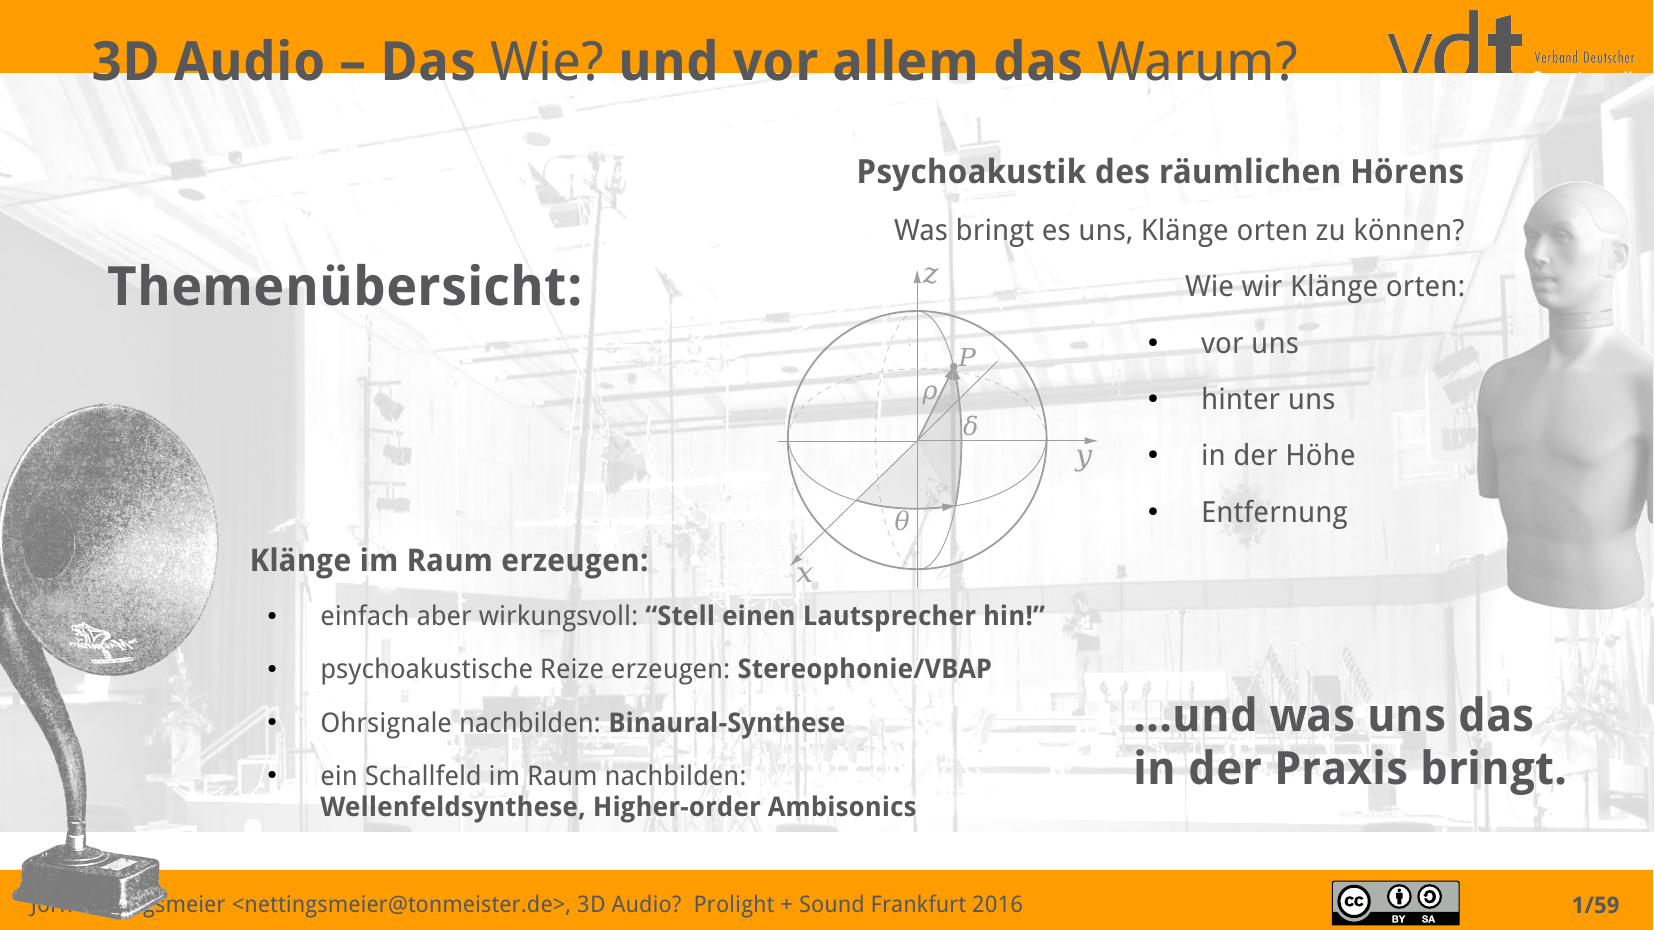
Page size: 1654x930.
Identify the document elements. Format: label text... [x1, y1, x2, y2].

title Themenübersicht: [108, 136, 794, 439]
list Psychoakustik des räumlichen Hörens Was bringt es uns, Klänge orten zu können? Wie wir Klänge orten: vor uns hinter uns in der Höhe Entfernung [468, 152, 1466, 692]
picture [0, 0, 1653, 930]
picture [772, 263, 1099, 591]
title ...und was uns das in der Praxis bringt. [1133, 662, 1582, 823]
title 3D Audio – Das Wie? und vor allem das Warum? [92, 0, 1373, 126]
list Klänge im Raum erzeugen: einfach aber wirkungsvoll: “Stell einen Lautsprecher hin!” psychoakustische Reize erzeugen: Stereophonie/VBAP Ohrsignale nachbilden: Binaural-Synthese ein Schallfeld im Raum nachbilden: Wellenfeldsynthese, Higher-order Ambisonics [249, 542, 1431, 930]
